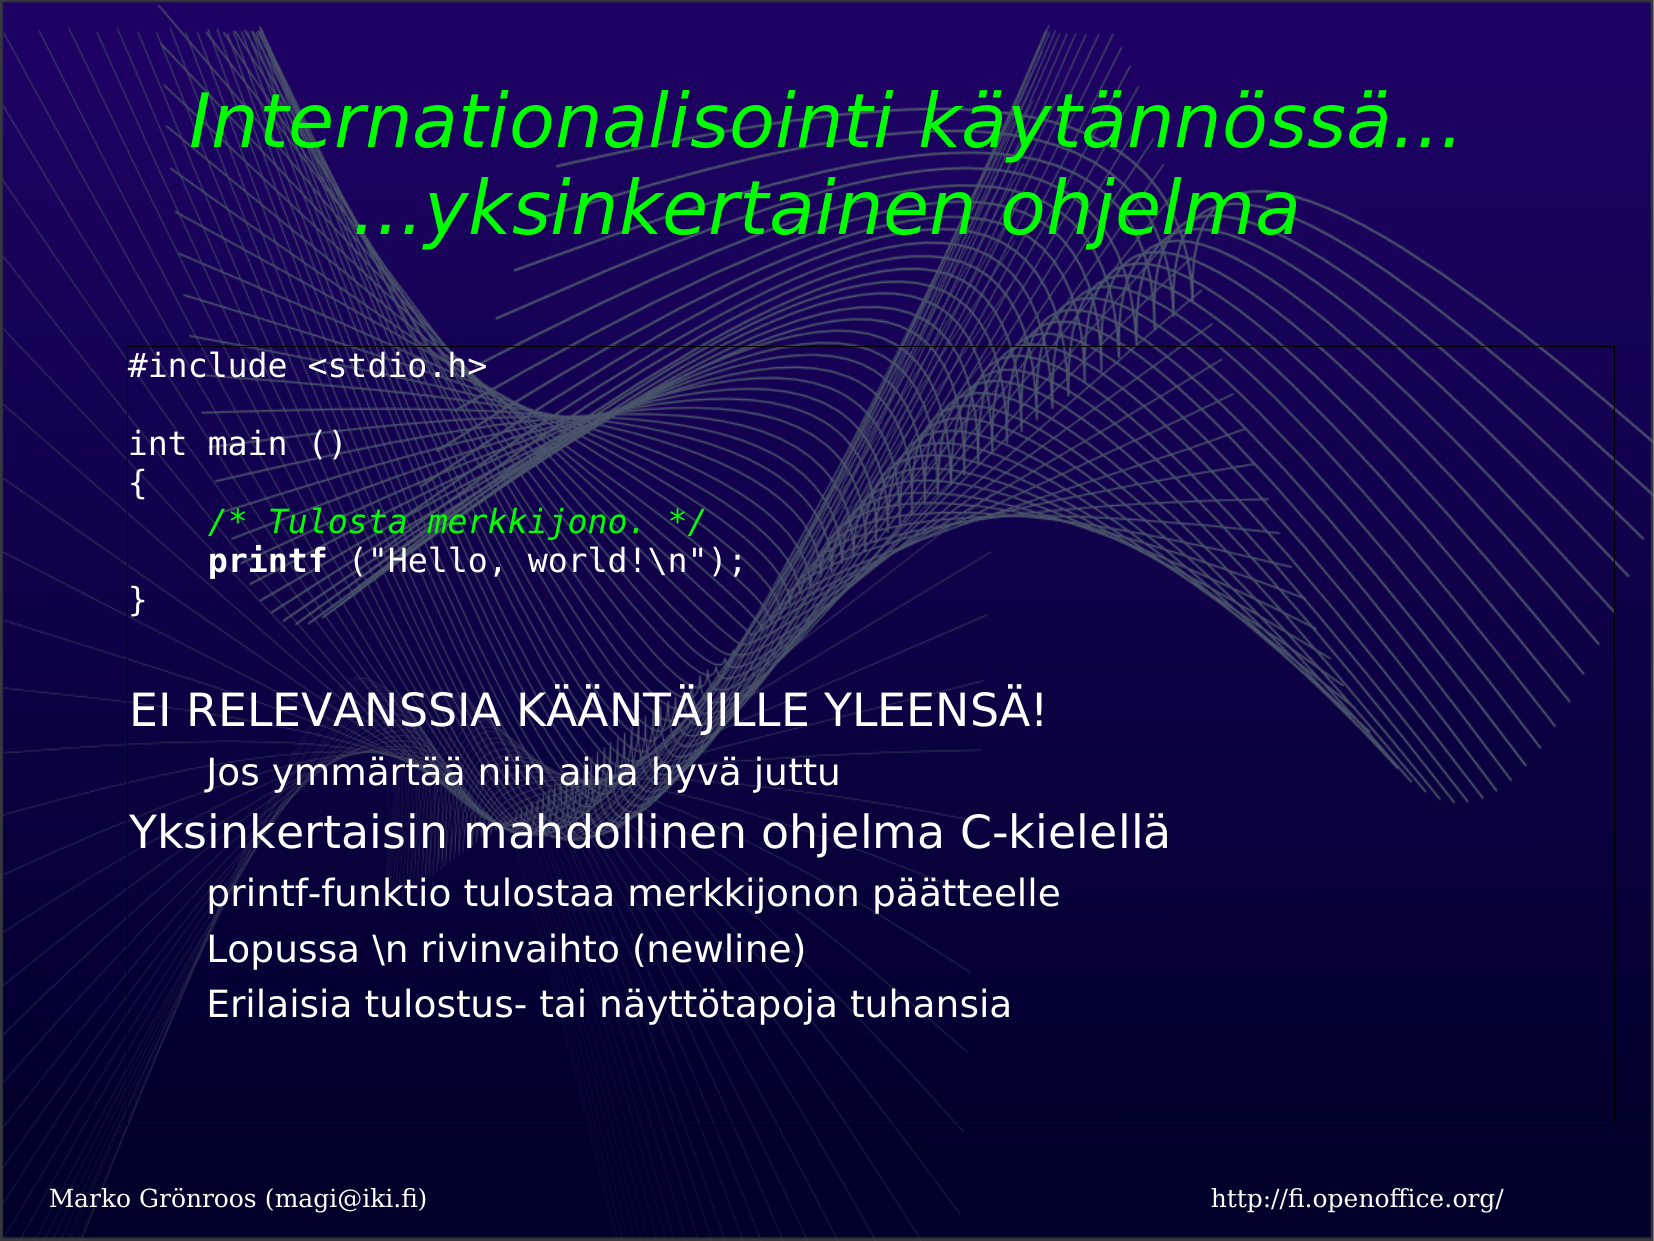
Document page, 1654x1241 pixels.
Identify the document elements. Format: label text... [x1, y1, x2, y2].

picture [0, 0, 1654, 1241]
list EI RELEVANSSIA KÄÄNTÄJILLE YLEENSÄ! Jos ymmärtää niin aina hyvä juttu Yksinkertaisin mahdollinen ohjelma C-kielellä printf-funktio tulostaa merkkijonon päätteelle Lopussa \n rivinvaihto (newline) Erilaisia tulostus- tai näyttötapoja tuhansia [111, 684, 1574, 1025]
text_box #include <stdio.h> int main () { /* Tulosta merkkijono. */ printf ("Hello, world!\n"); } [127, 346, 1615, 1126]
title Internationalisointi käytännössä... ...yksinkertainen ohjelma [121, 61, 1534, 269]
